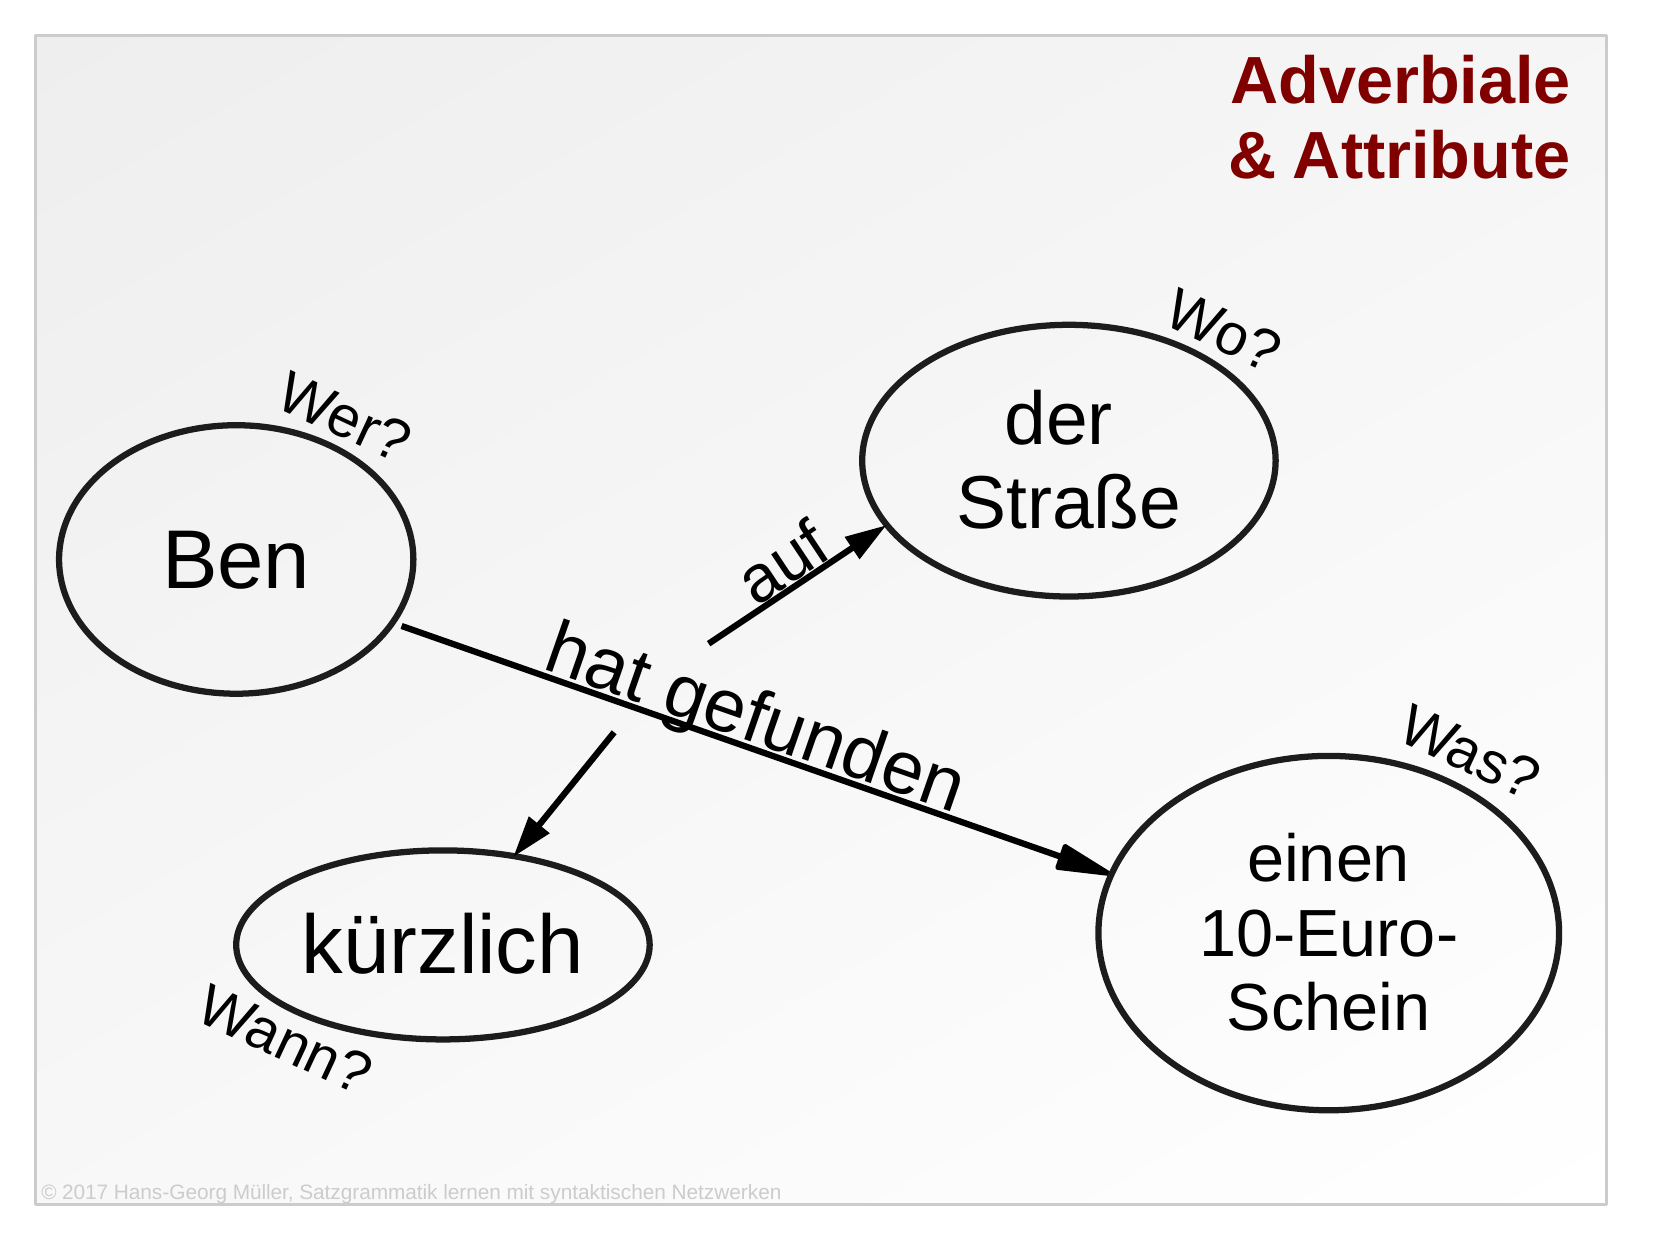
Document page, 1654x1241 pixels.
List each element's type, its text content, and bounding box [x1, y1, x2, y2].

text_box einen 10-Euro- Schein [1098, 755, 1560, 1111]
text_box der Straße [862, 324, 1276, 597]
title Adverbiale & Attribute [82, 43, 1571, 193]
text_box Was? [1373, 678, 1595, 839]
text_box Ben [59, 425, 414, 694]
text_box Wann? [165, 958, 421, 1146]
text_box kürzlich [236, 850, 650, 1040]
text_box Wer? [250, 345, 454, 501]
text_box Wo? [1139, 262, 1329, 408]
